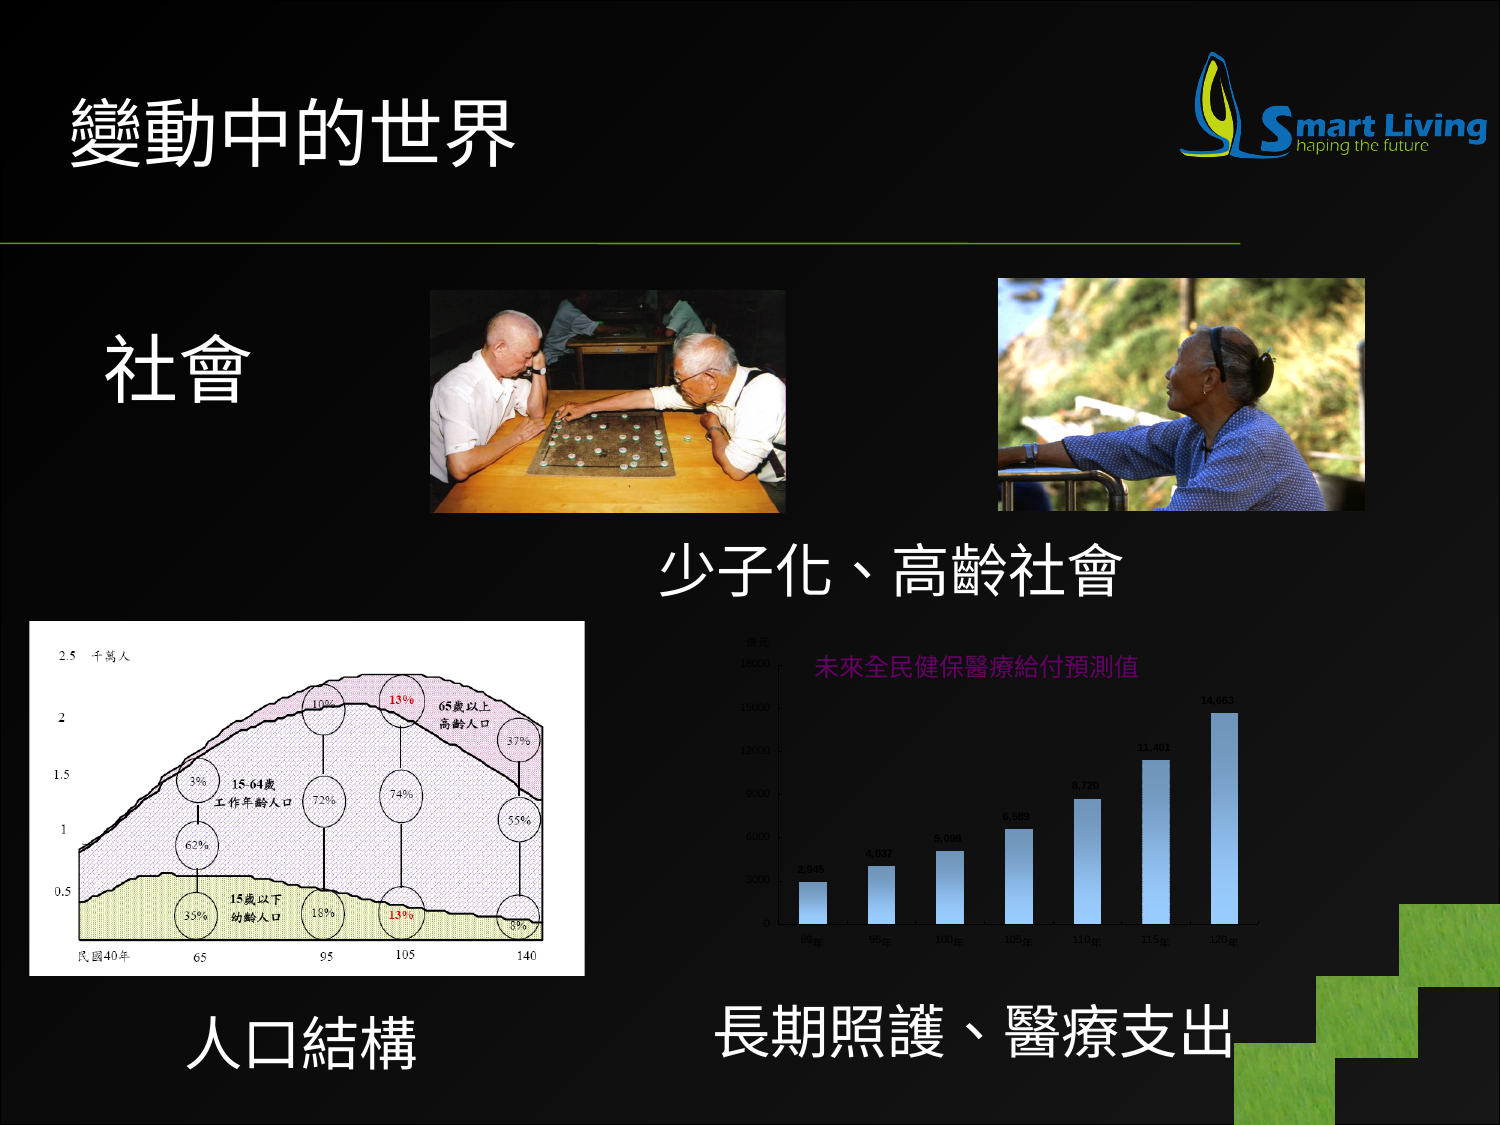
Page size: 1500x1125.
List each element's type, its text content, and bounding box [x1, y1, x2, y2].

picture [726, 621, 1282, 964]
picture [29, 621, 585, 976]
text_box 長期照護、醫療支出 [632, 988, 1317, 1073]
text_box 未來全民健保醫療給付預測值 [799, 644, 1281, 689]
text_box 社會 [88, 279, 313, 456]
picture [998, 278, 1365, 511]
text_box 少子化、高齡社會 [549, 527, 1234, 612]
picture [430, 290, 786, 513]
text_box 變動中的世界 [53, 43, 927, 220]
text_box 人口結構 [41, 1000, 561, 1085]
